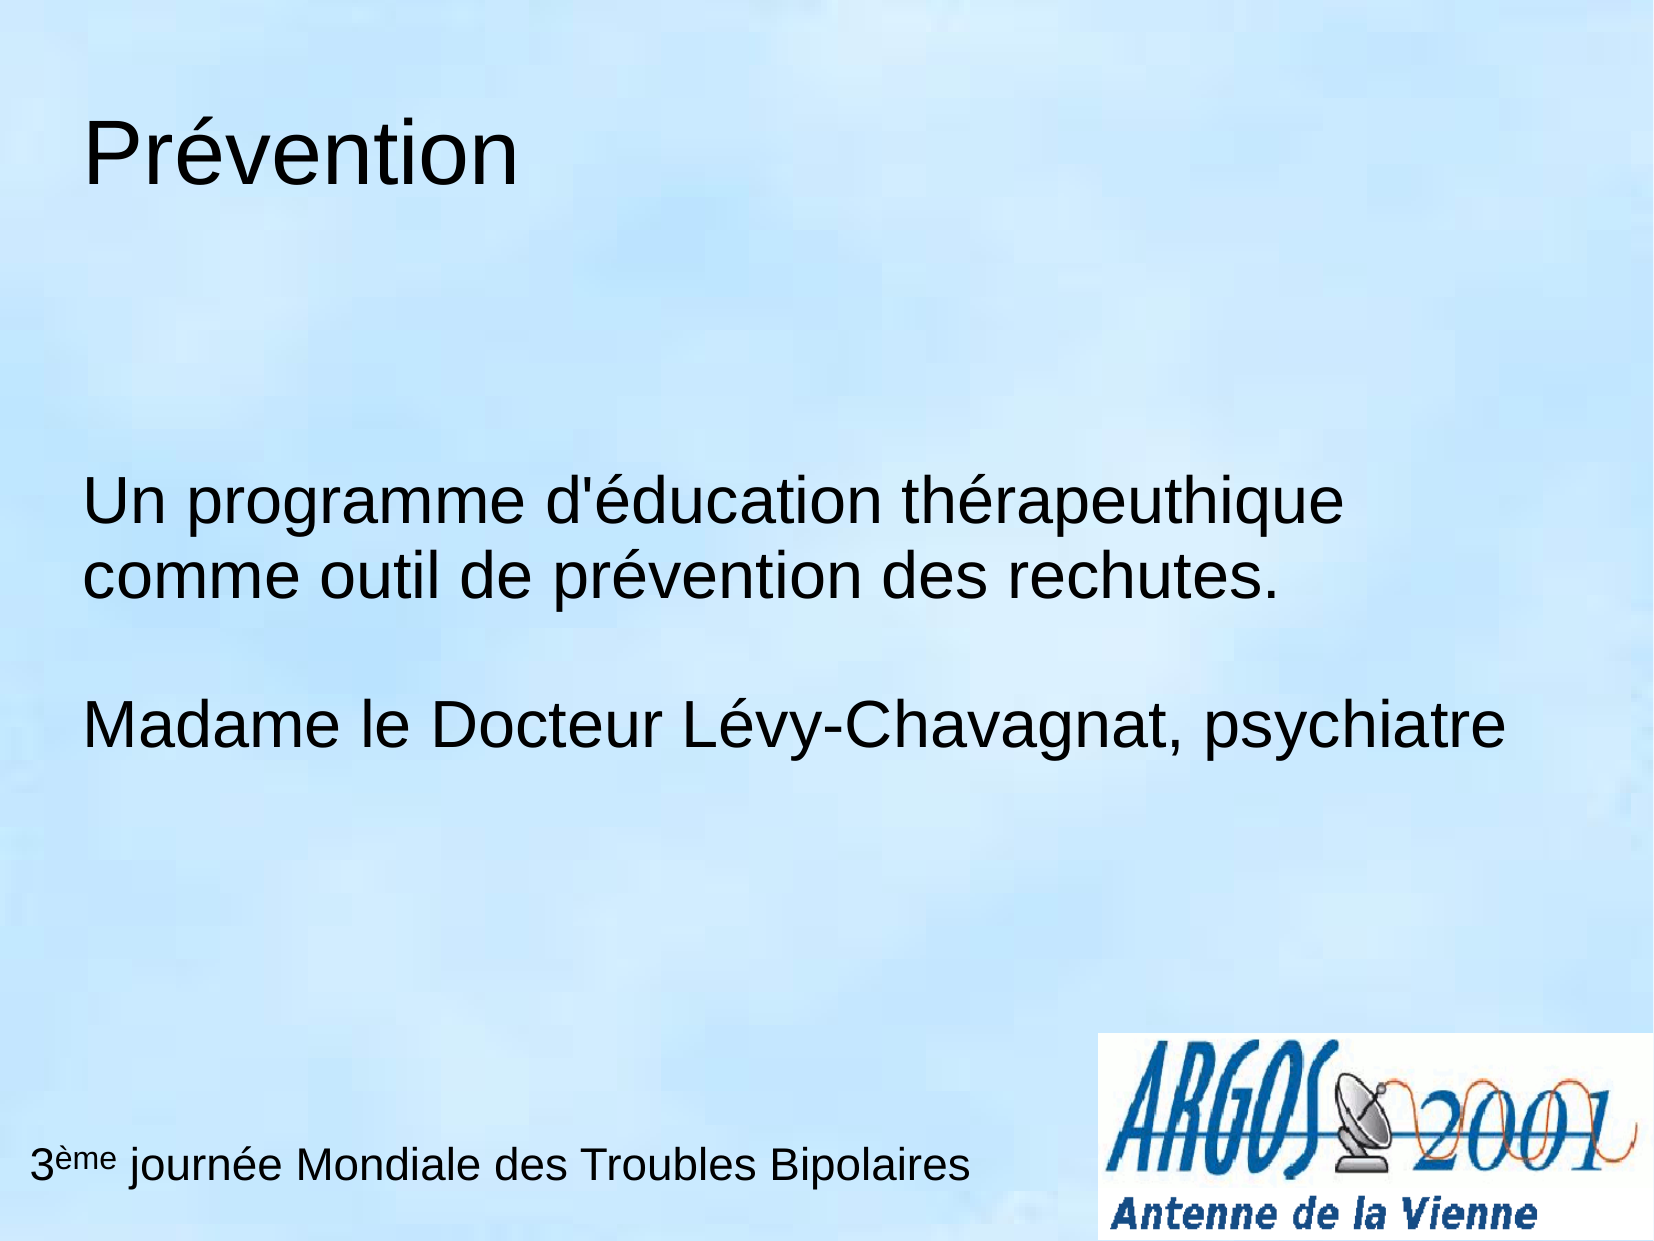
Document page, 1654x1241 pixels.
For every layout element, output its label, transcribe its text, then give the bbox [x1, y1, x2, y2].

picture [0, 0, 1654, 1241]
text_box 3ème journée Mondiale des Troubles Bipolaires [29, 1138, 1046, 1241]
subtitle Un programme d'éducation thérapeuthique comme outil de prévention des rechutes. Madame le Docteur Lévy-Chavagnat, psychiatre [82, 290, 1538, 1010]
title Prévention [82, 49, 1571, 257]
